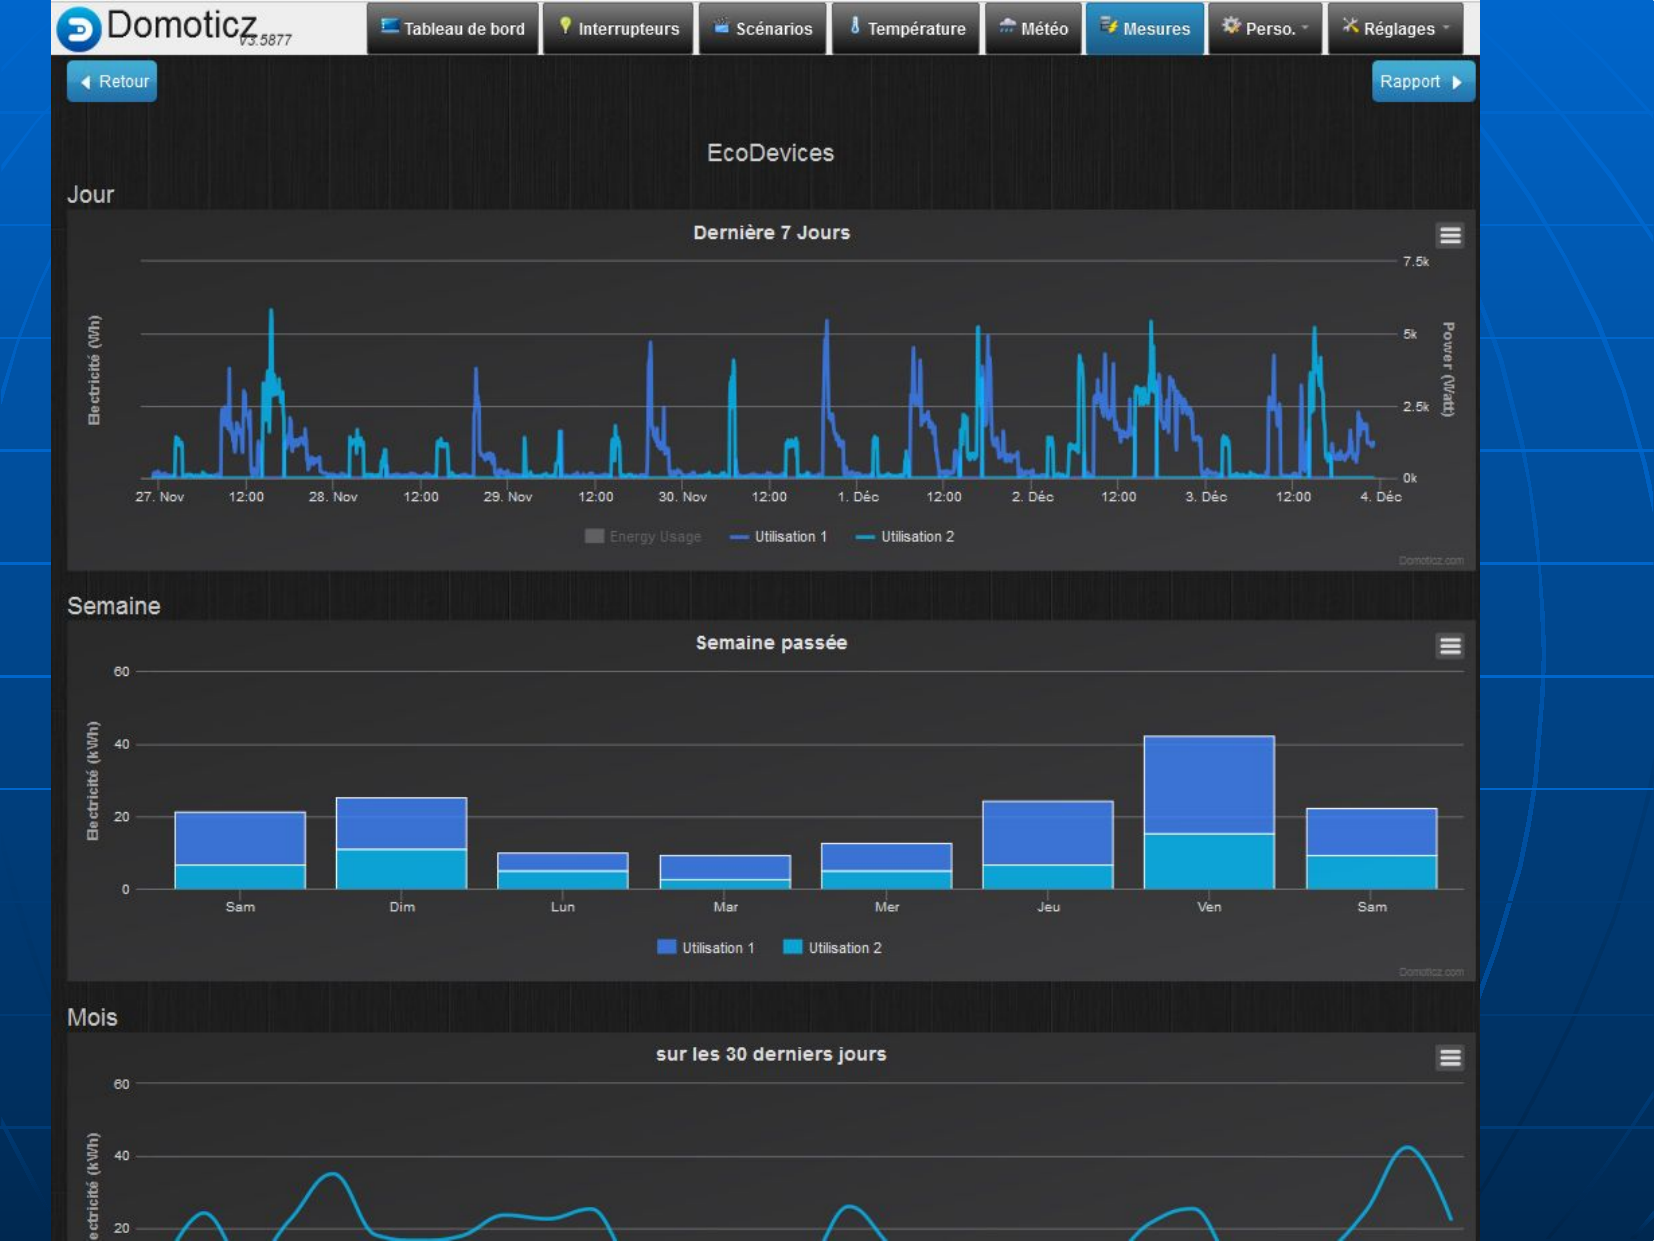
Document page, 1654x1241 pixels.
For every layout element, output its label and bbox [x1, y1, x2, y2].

picture [51, 0, 1480, 1241]
